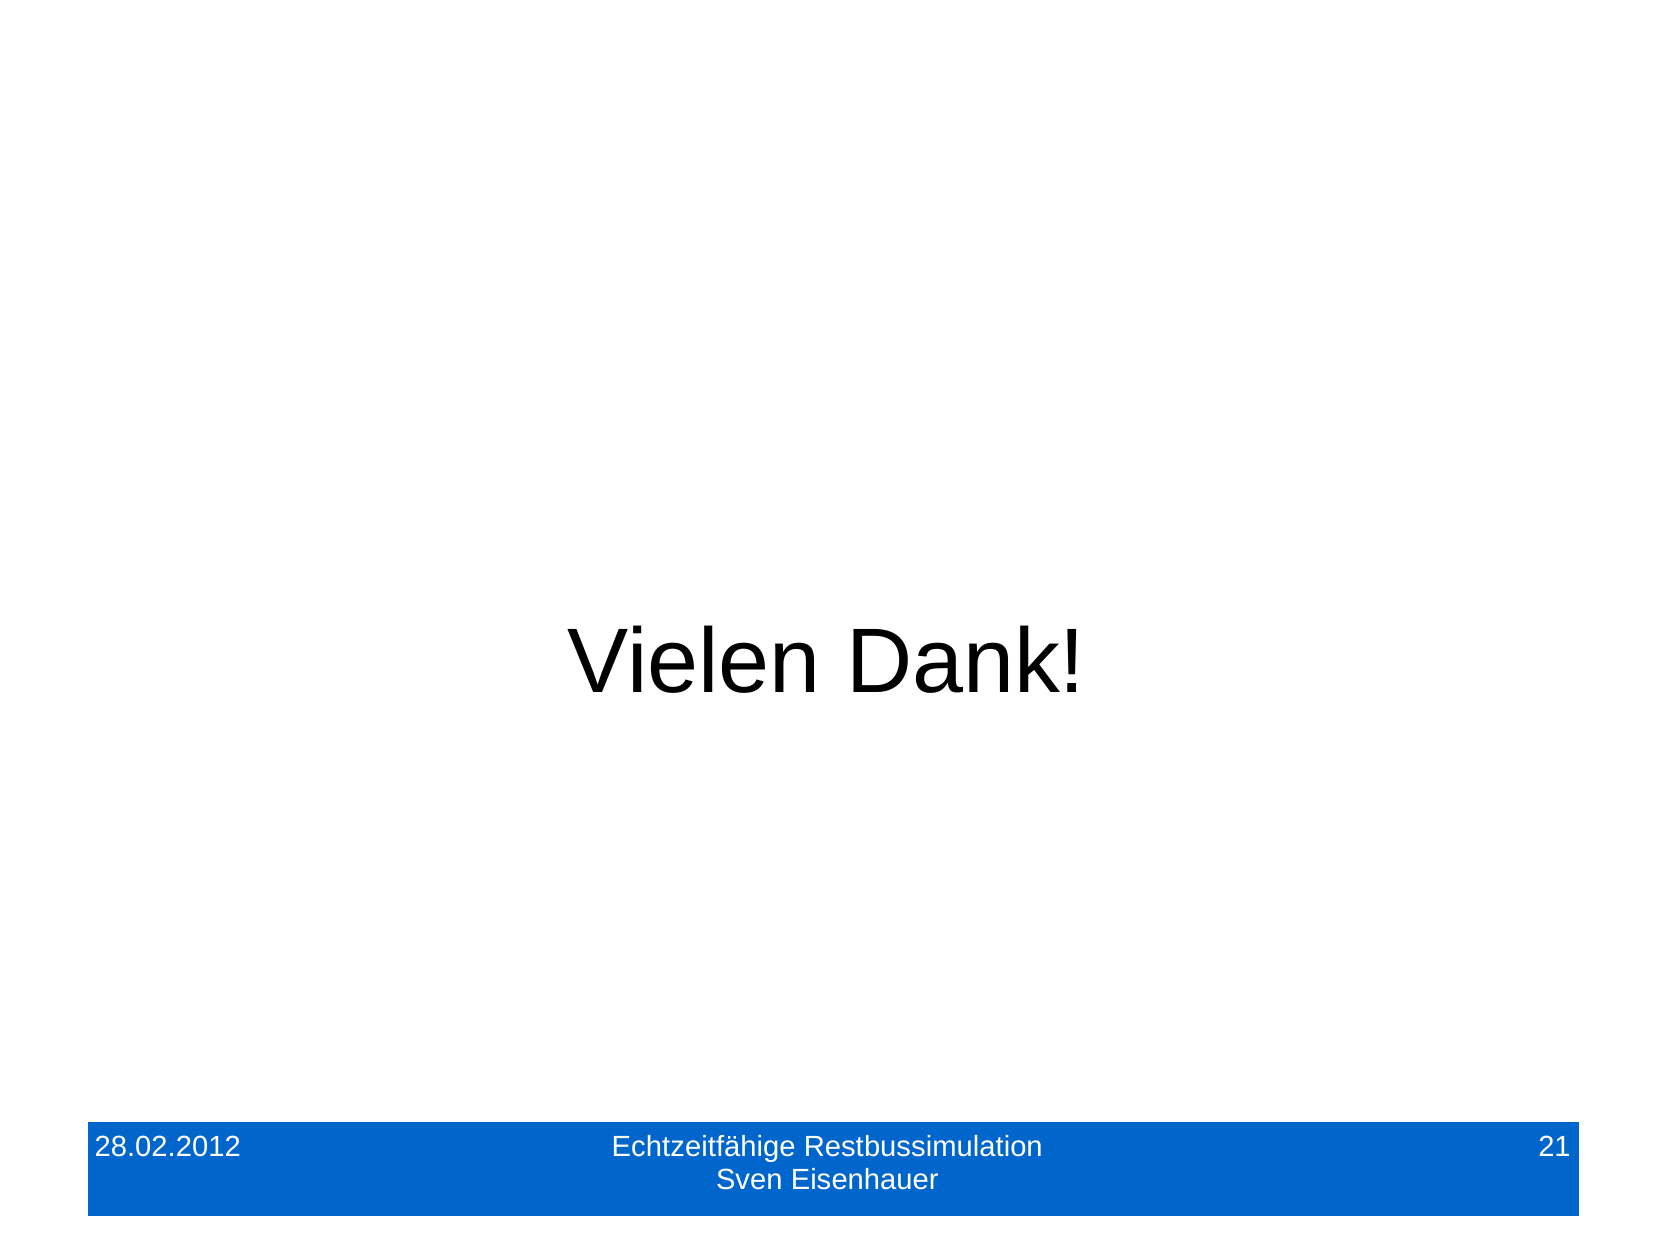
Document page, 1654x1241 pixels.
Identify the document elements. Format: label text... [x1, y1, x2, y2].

title Vielen Dank! [82, 557, 1571, 765]
